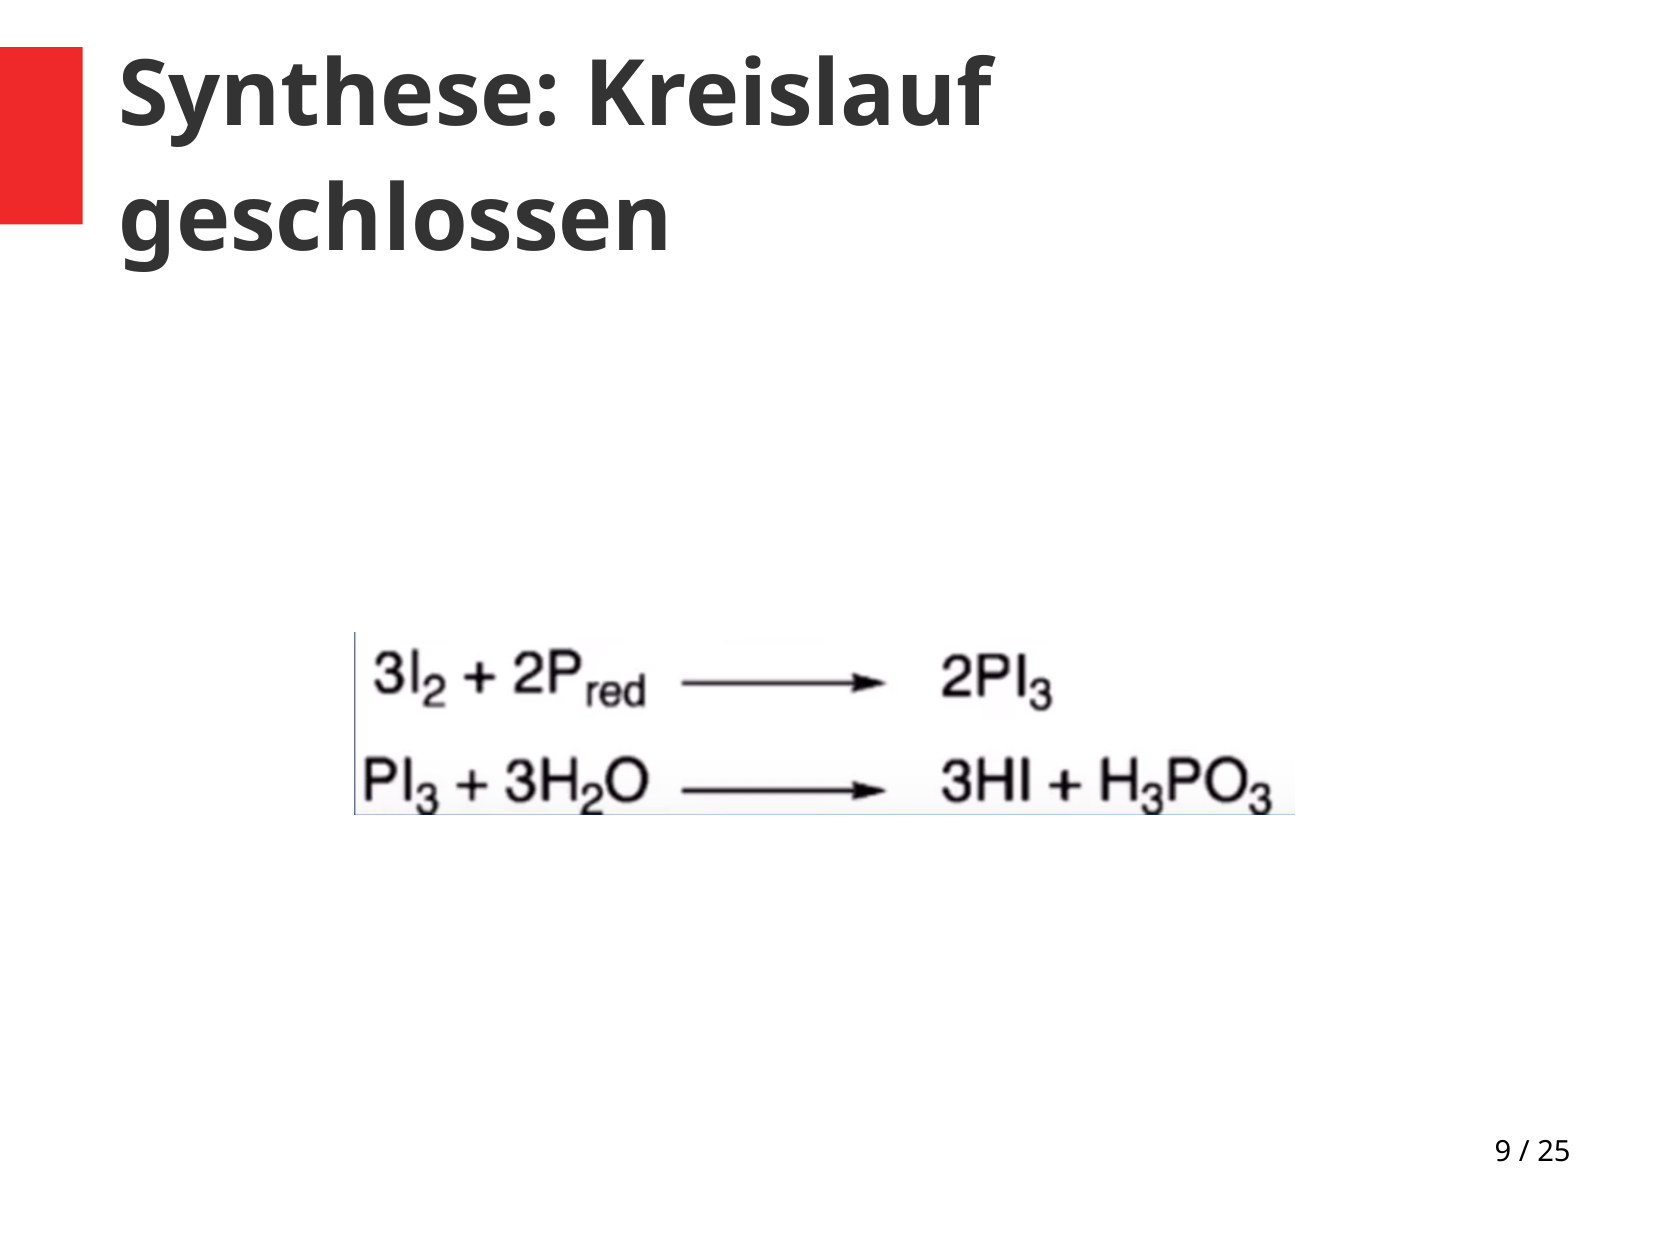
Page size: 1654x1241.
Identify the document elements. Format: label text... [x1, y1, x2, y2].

picture [354, 632, 1295, 815]
title Synthese: Kreislauf geschlossen [118, 49, 1571, 257]
